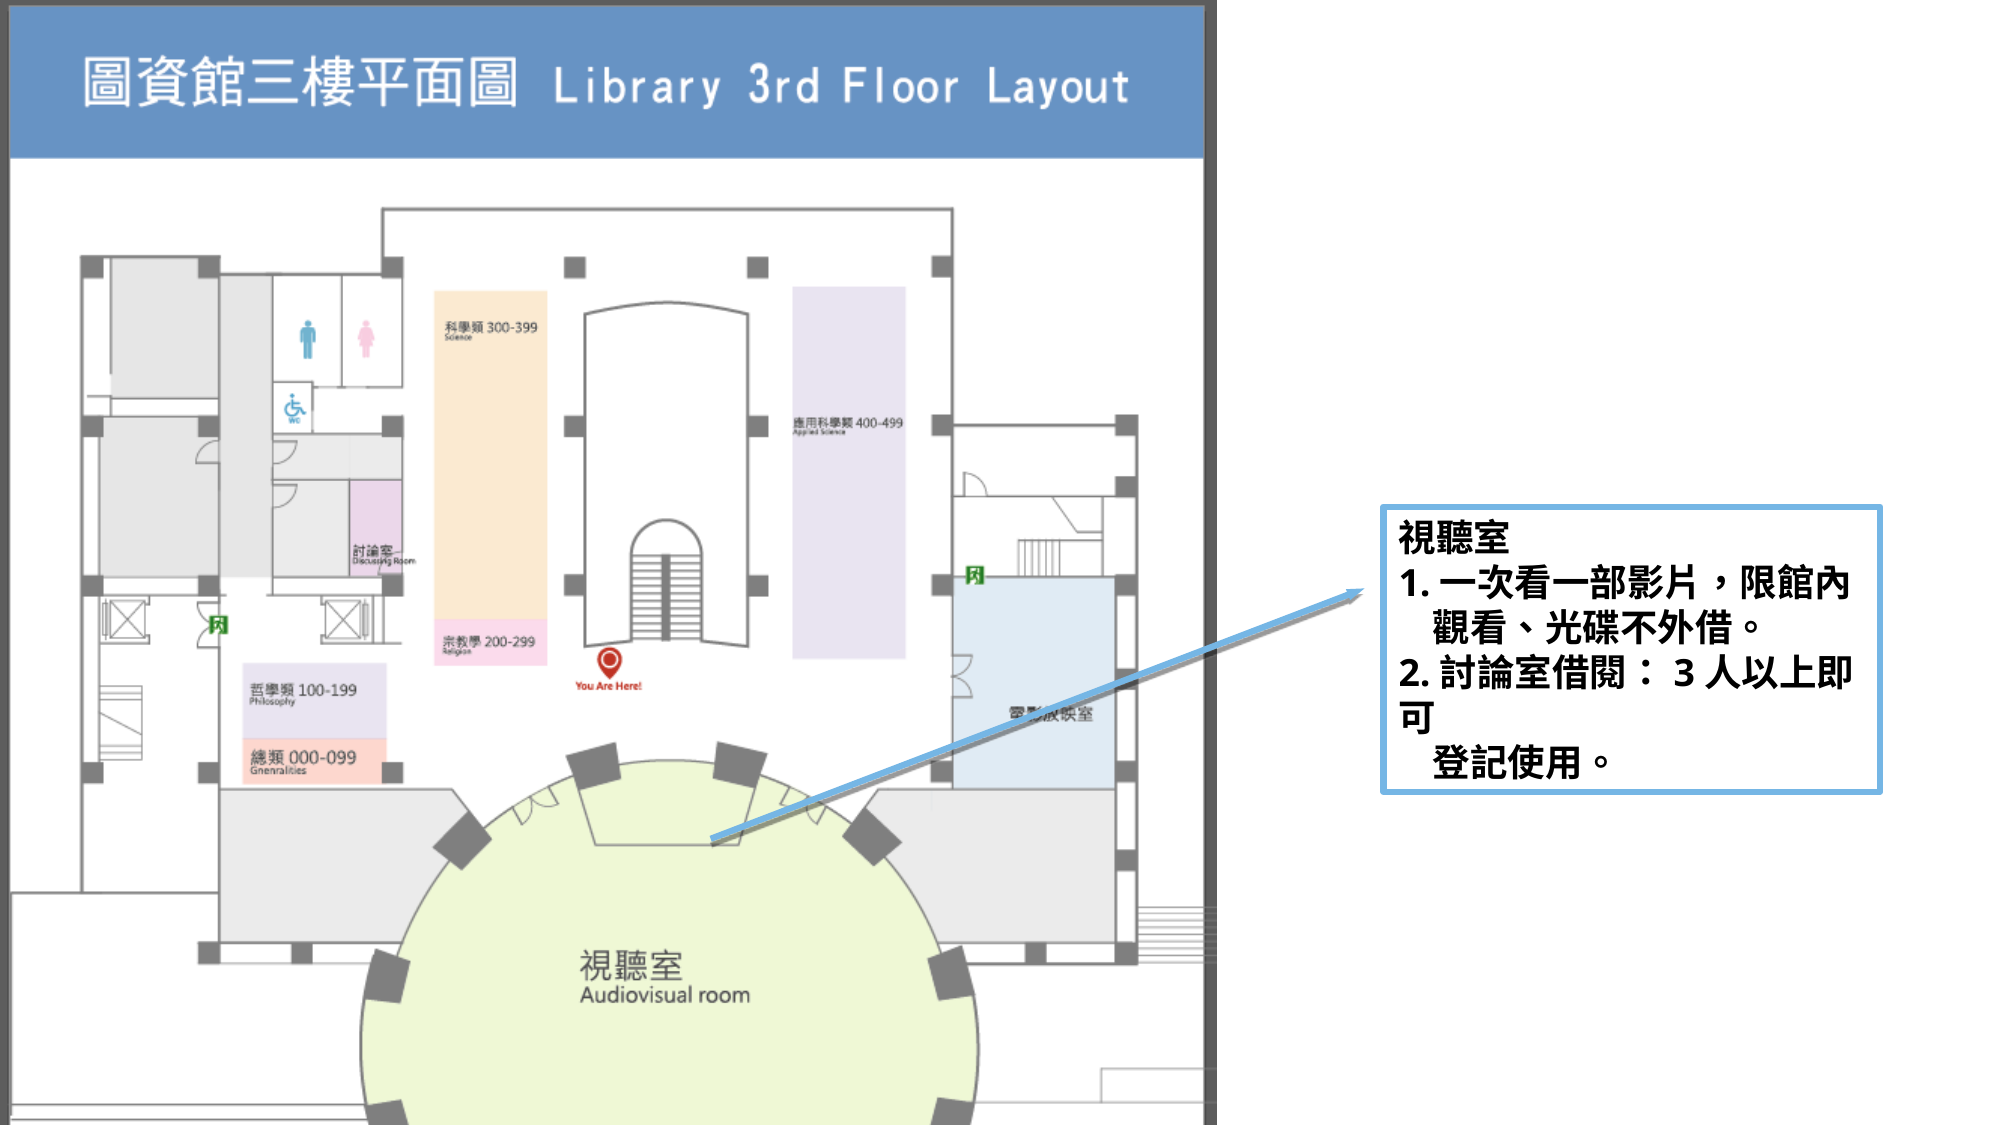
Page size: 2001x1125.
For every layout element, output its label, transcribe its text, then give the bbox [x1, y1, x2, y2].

text_box 視聽室 1.一次看一部影片，限館內 觀看、光碟不外借。 2.討論室借閱：3人以上即可 登記使用。 [1383, 506, 1881, 750]
picture [0, 0, 1217, 1125]
